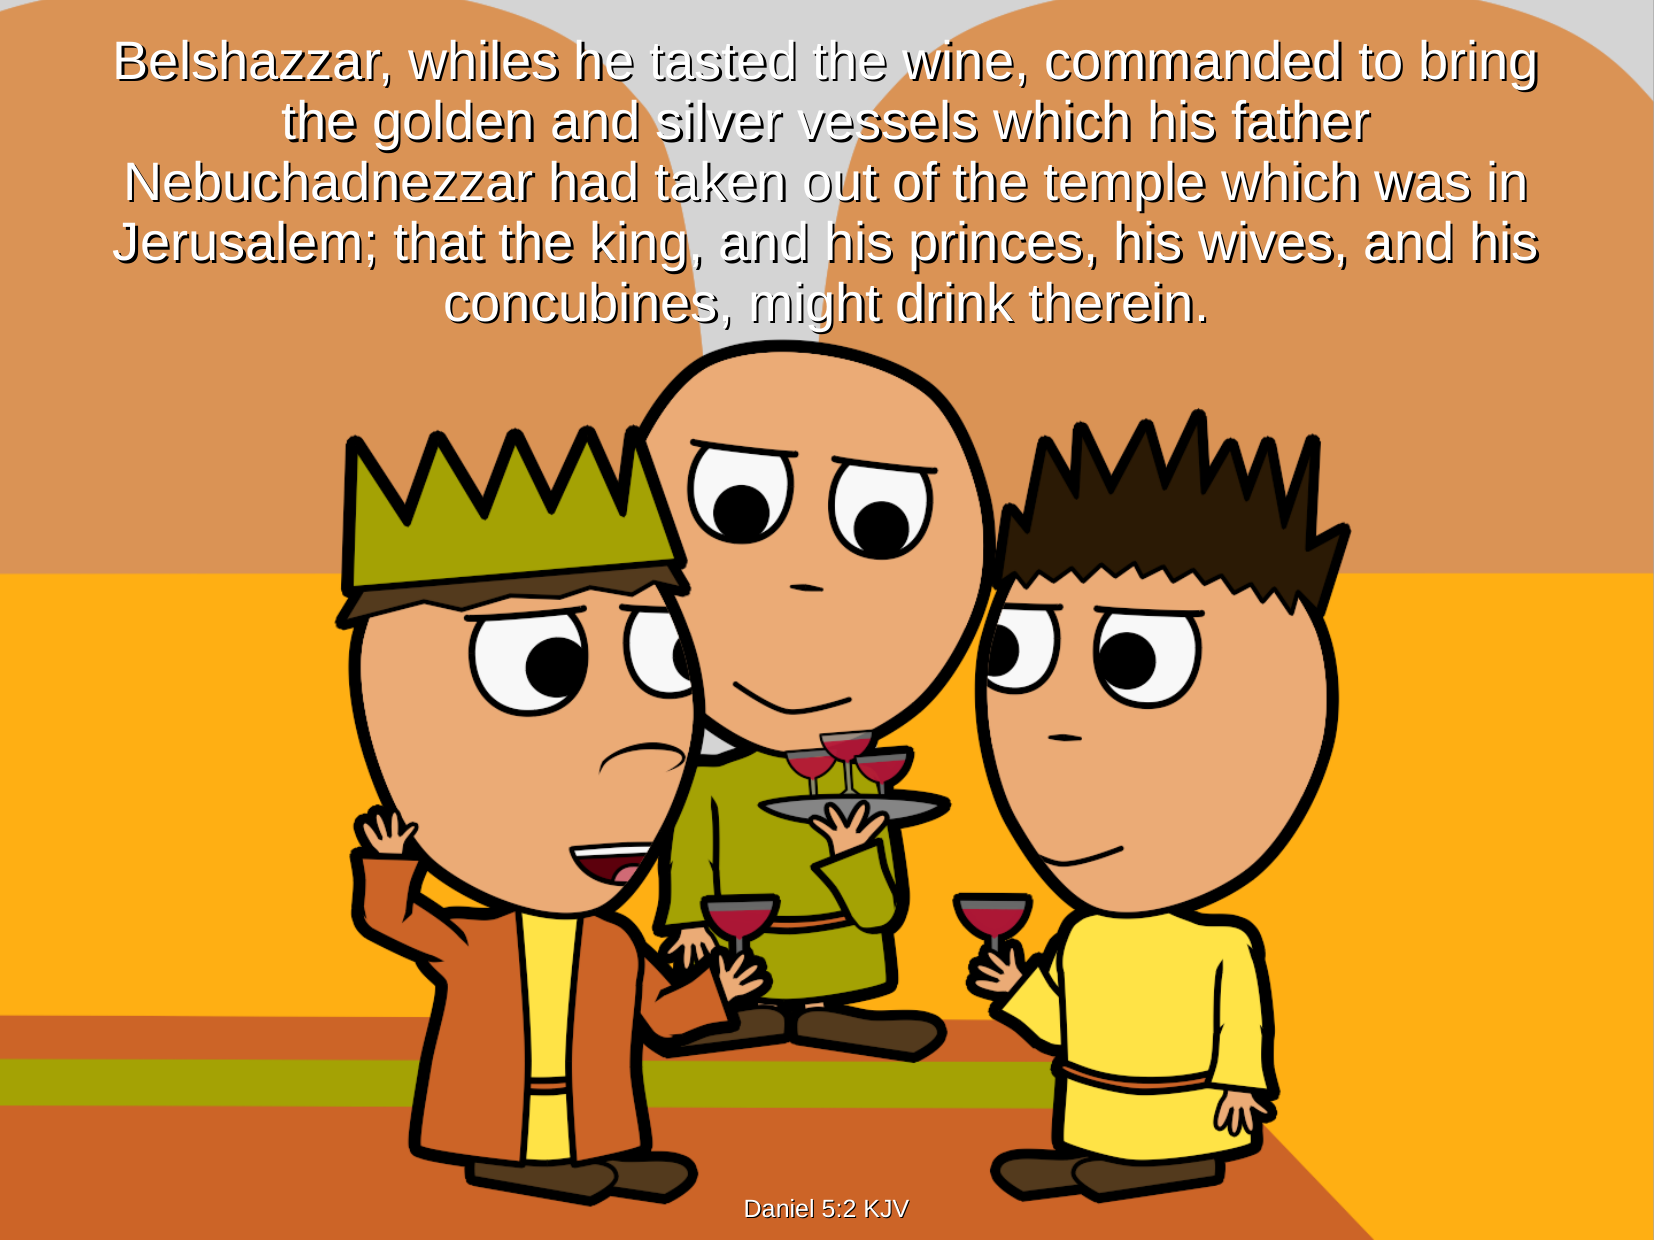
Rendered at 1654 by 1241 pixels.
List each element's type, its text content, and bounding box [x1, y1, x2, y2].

picture [0, 0, 1654, 1241]
title Belshazzar, whiles he tasted the wine, commanded to bring the golden and silver vessels which his father Nebuchadnezzar had taken out of the temple which was in Jerusalem; that the king, and his princes, his wives, and his concubines, might drink therein. [82, 30, 1571, 333]
text_box Daniel 5:2 KJV [729, 1187, 925, 1231]
